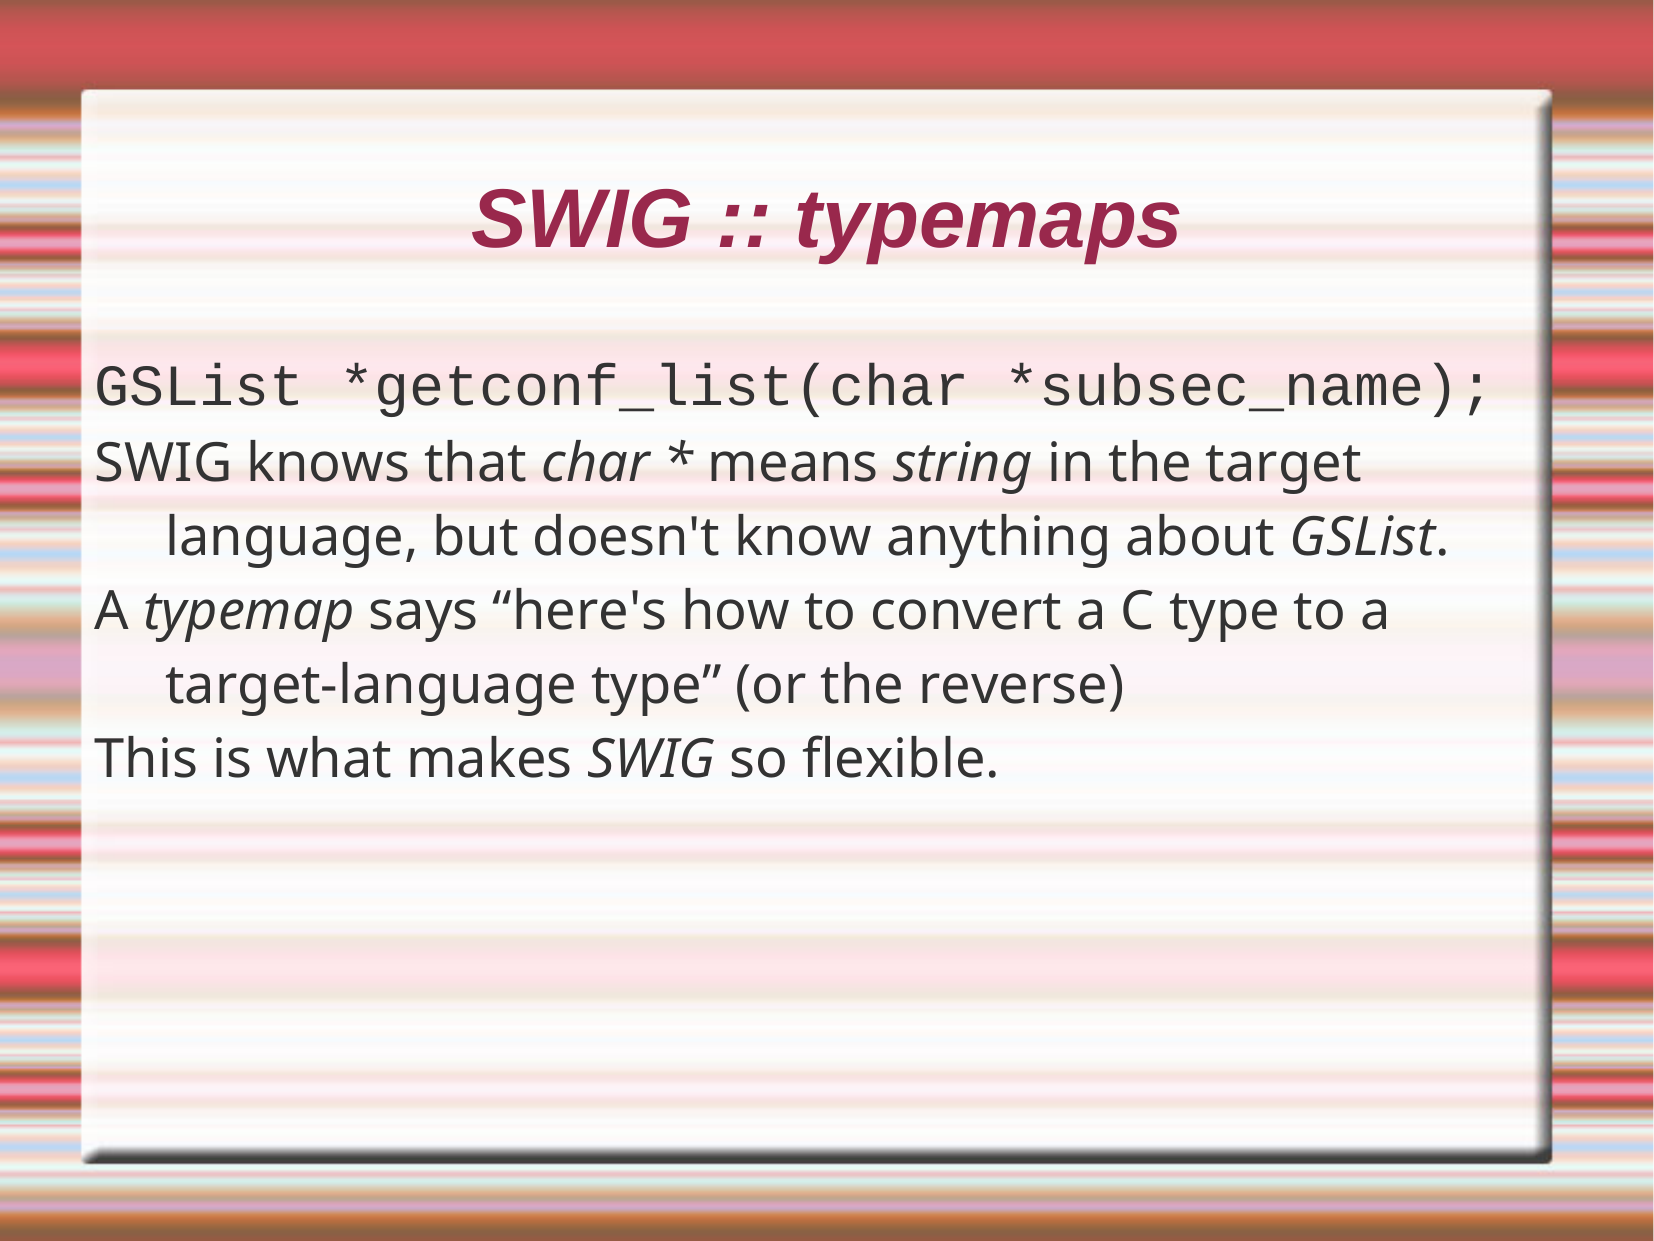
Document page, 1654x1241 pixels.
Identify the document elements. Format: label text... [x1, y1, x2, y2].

list GSList *getconf_list(char *subsec_name); SWIG knows that char * means string in the target language, but doesn't know anything about GSList. A typemap says “here's how to convert a C type to a target-language type” (or the reverse) This is what makes SWIG so flexible. [82, 357, 1518, 1094]
picture [0, 0, 1654, 1241]
title SWIG :: typemaps [121, 114, 1534, 322]
